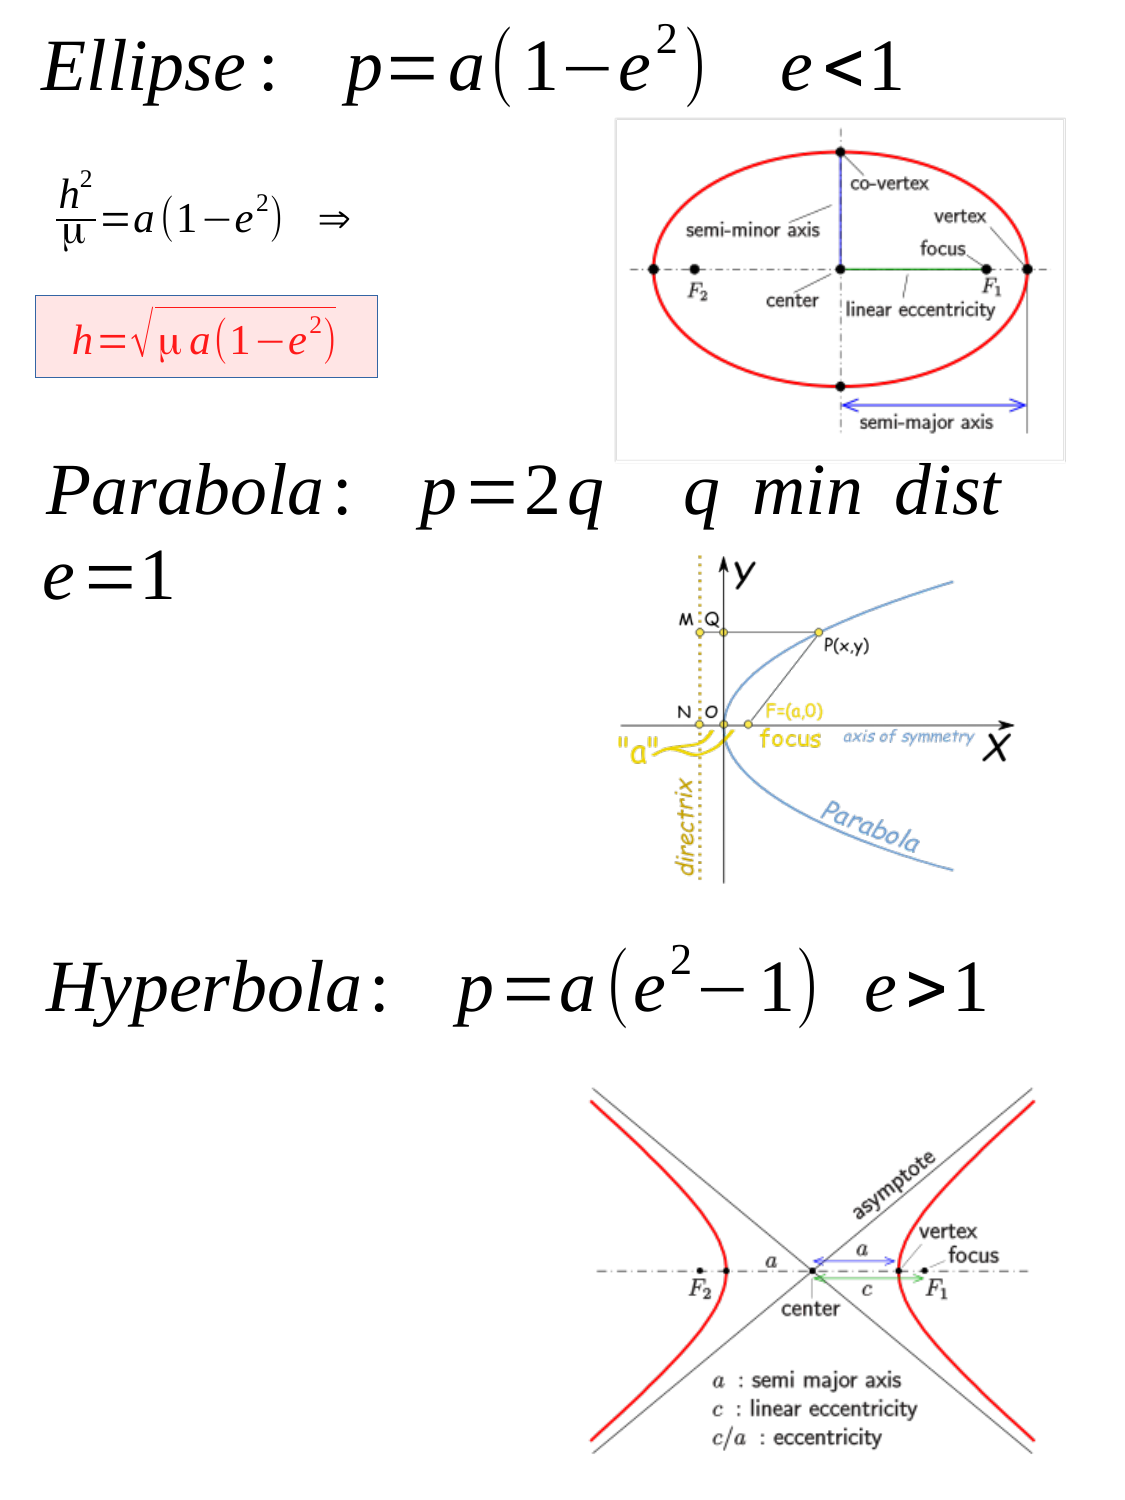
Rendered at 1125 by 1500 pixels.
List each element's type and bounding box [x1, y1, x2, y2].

chart [18, 11, 922, 109]
chart [23, 449, 1033, 617]
text_box [35, 295, 378, 378]
chart [23, 933, 1006, 1030]
picture [578, 1077, 1048, 1465]
chart [42, 163, 367, 295]
picture [618, 555, 1016, 885]
picture [606, 109, 1075, 473]
